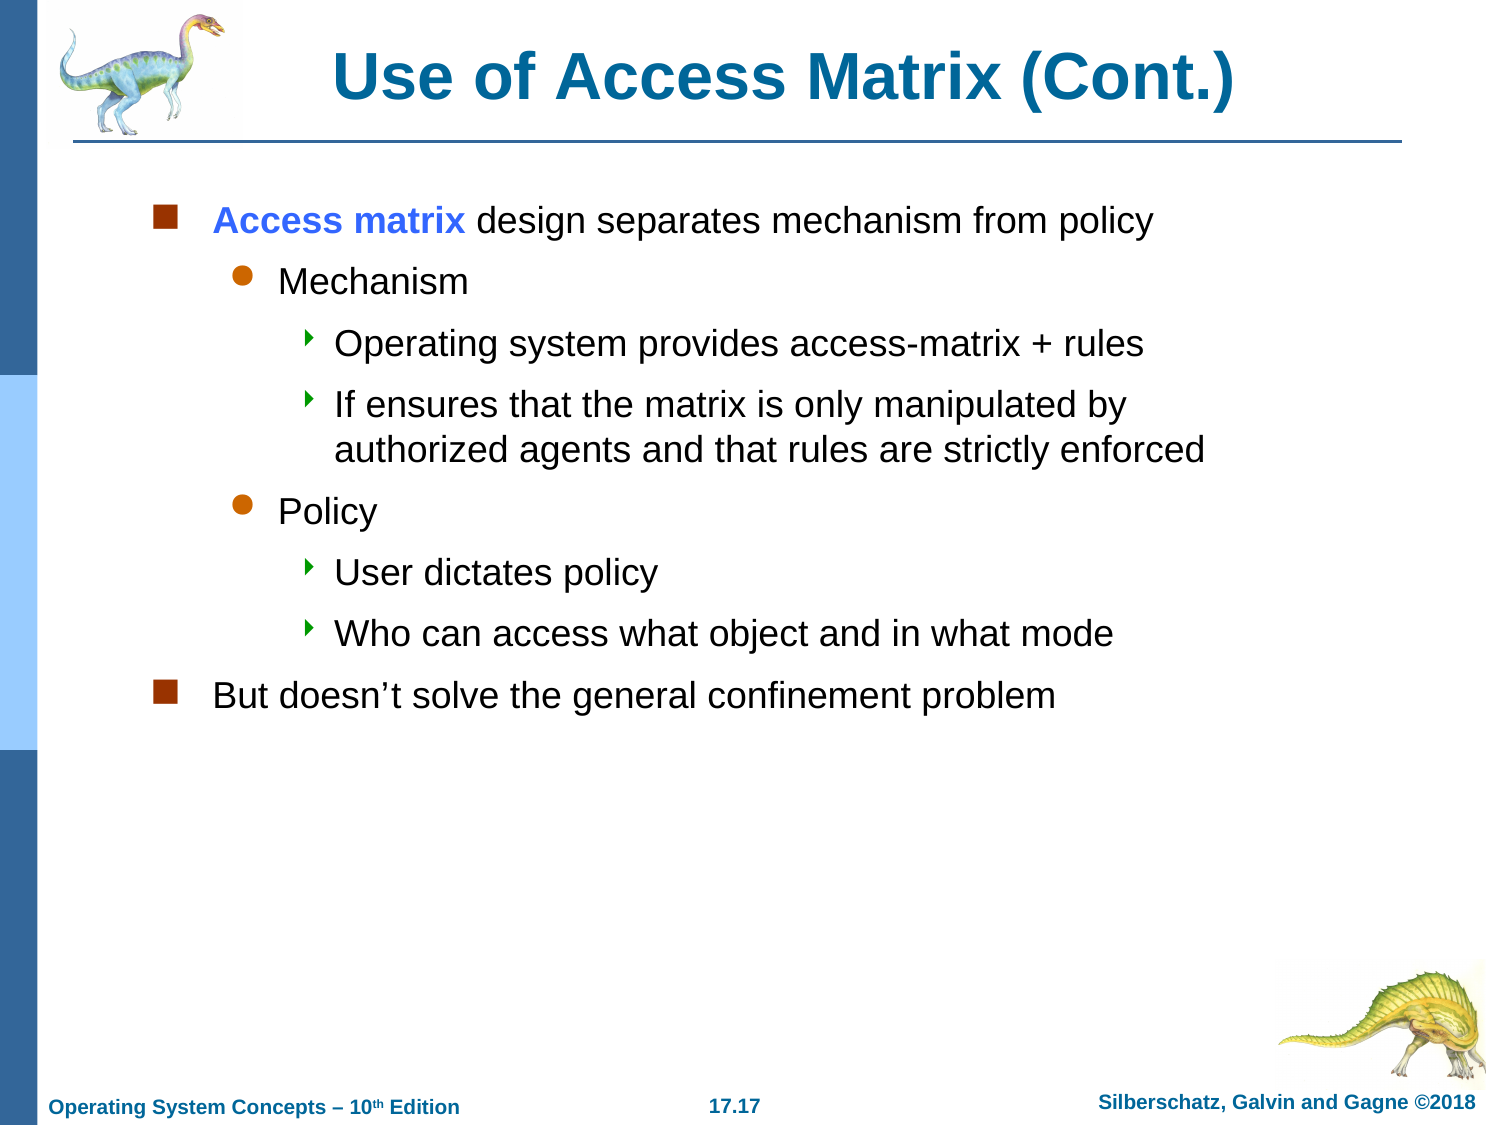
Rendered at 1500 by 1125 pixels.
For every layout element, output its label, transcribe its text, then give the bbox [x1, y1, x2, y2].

picture [1275, 959, 1486, 1090]
picture [1415, 1094, 1423, 1099]
title Use of Access Matrix (Cont.) [143, 25, 1426, 121]
list Access matrix design separates mechanism from policy Mechanism Operating system provides access-matrix + rules If ensures that the matrix is only manipulated by authorized agents and that rules are strictly enforced Policy User dictates policy Who can access what object and in what mode But doesn’t solve the general confinement problem [141, 188, 1279, 932]
picture [46, 0, 243, 149]
